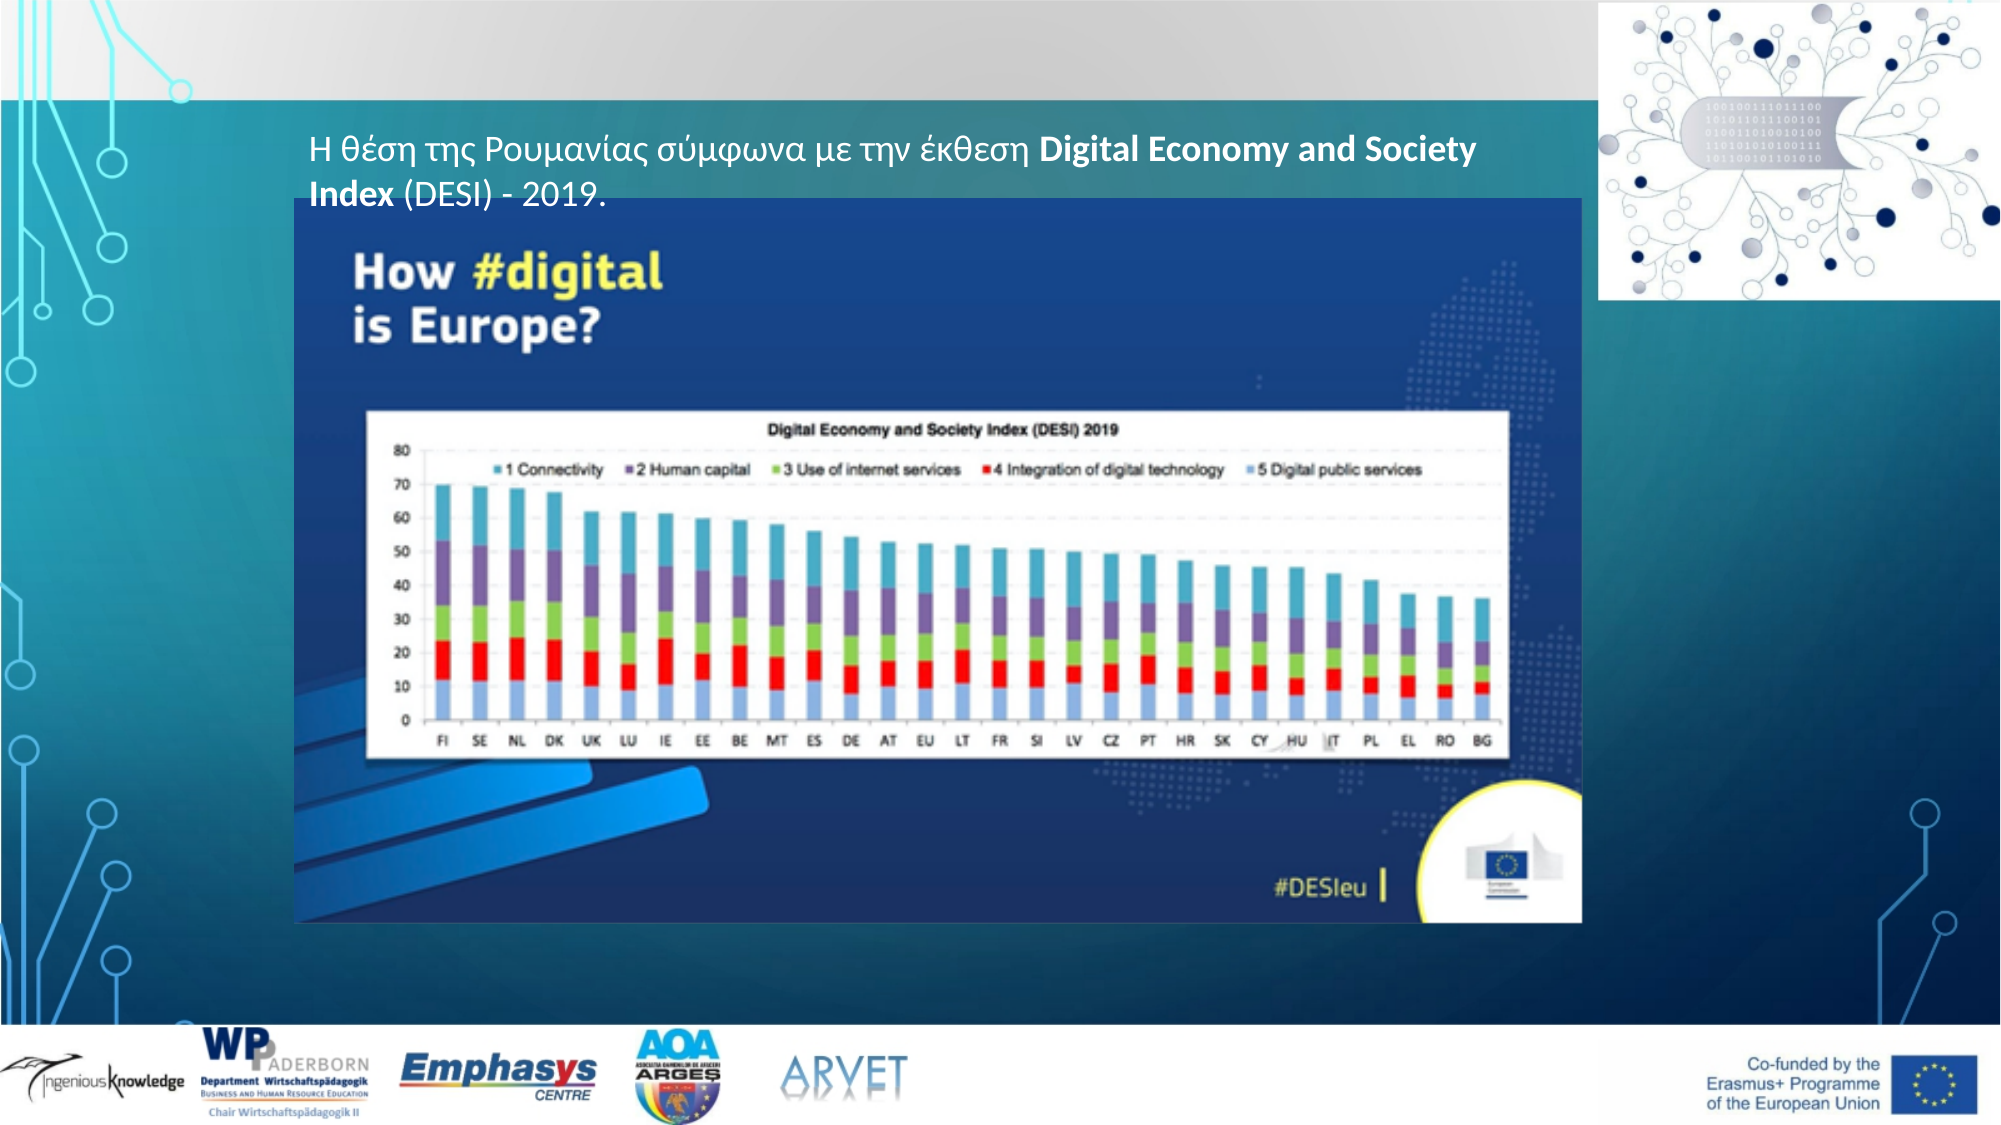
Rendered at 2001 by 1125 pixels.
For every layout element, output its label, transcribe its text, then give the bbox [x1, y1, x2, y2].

text_box Η θέση της Ρουμανίας σύμφωνα με την έκθεση Digital Economy and Society Index (DESI) - 2019. [294, 115, 1633, 222]
picture [0, 0, 2001, 1125]
